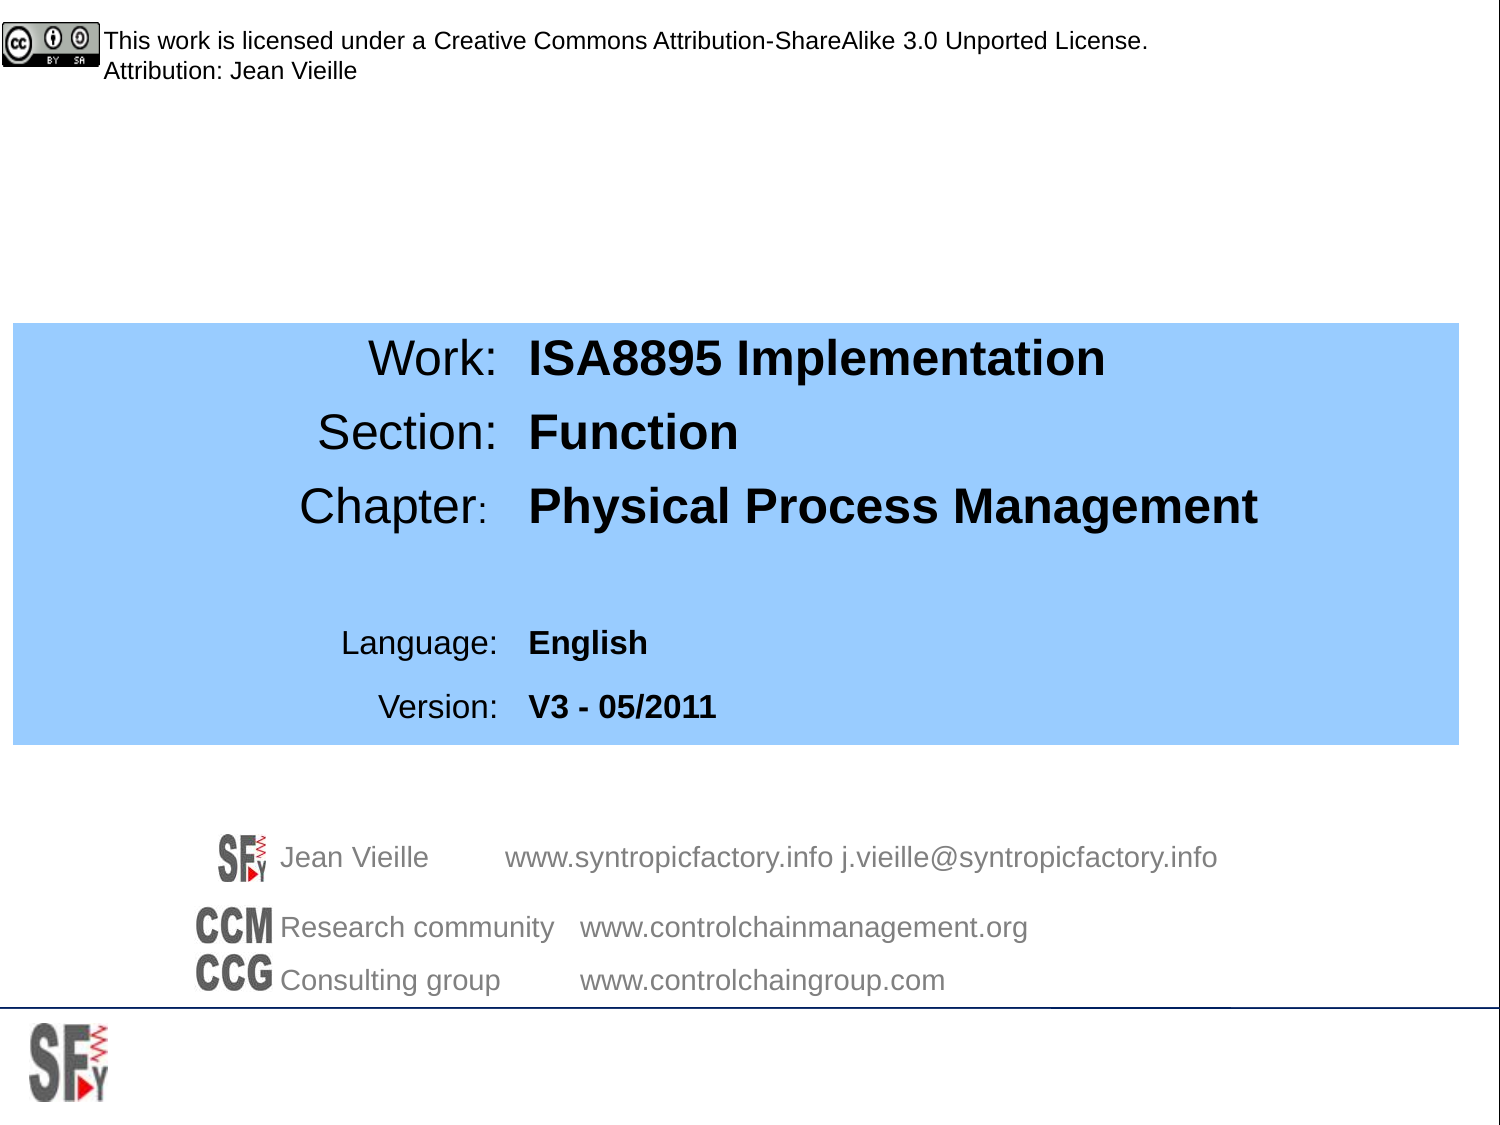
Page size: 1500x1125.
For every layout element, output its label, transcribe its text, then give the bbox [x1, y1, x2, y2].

picture [194, 952, 273, 992]
table_cell Language: [13, 617, 513, 681]
table_cell Function [513, 397, 1459, 470]
table_header ISA8895 Implementation [513, 323, 1459, 397]
table_cell Chapter: [13, 470, 513, 544]
table_cell [513, 544, 1459, 617]
table_cell Version: [13, 681, 513, 745]
picture [2, 22, 100, 67]
table_cell English [513, 617, 1459, 681]
picture [194, 905, 273, 944]
table_cell Physical Process Management [513, 470, 1459, 544]
table_cell V3 - 05/2011 [513, 681, 1459, 745]
picture [29, 1023, 108, 1102]
table_cell Section: [13, 397, 513, 470]
table_header Work: [13, 323, 513, 397]
table_cell [13, 544, 513, 617]
picture [218, 834, 266, 882]
